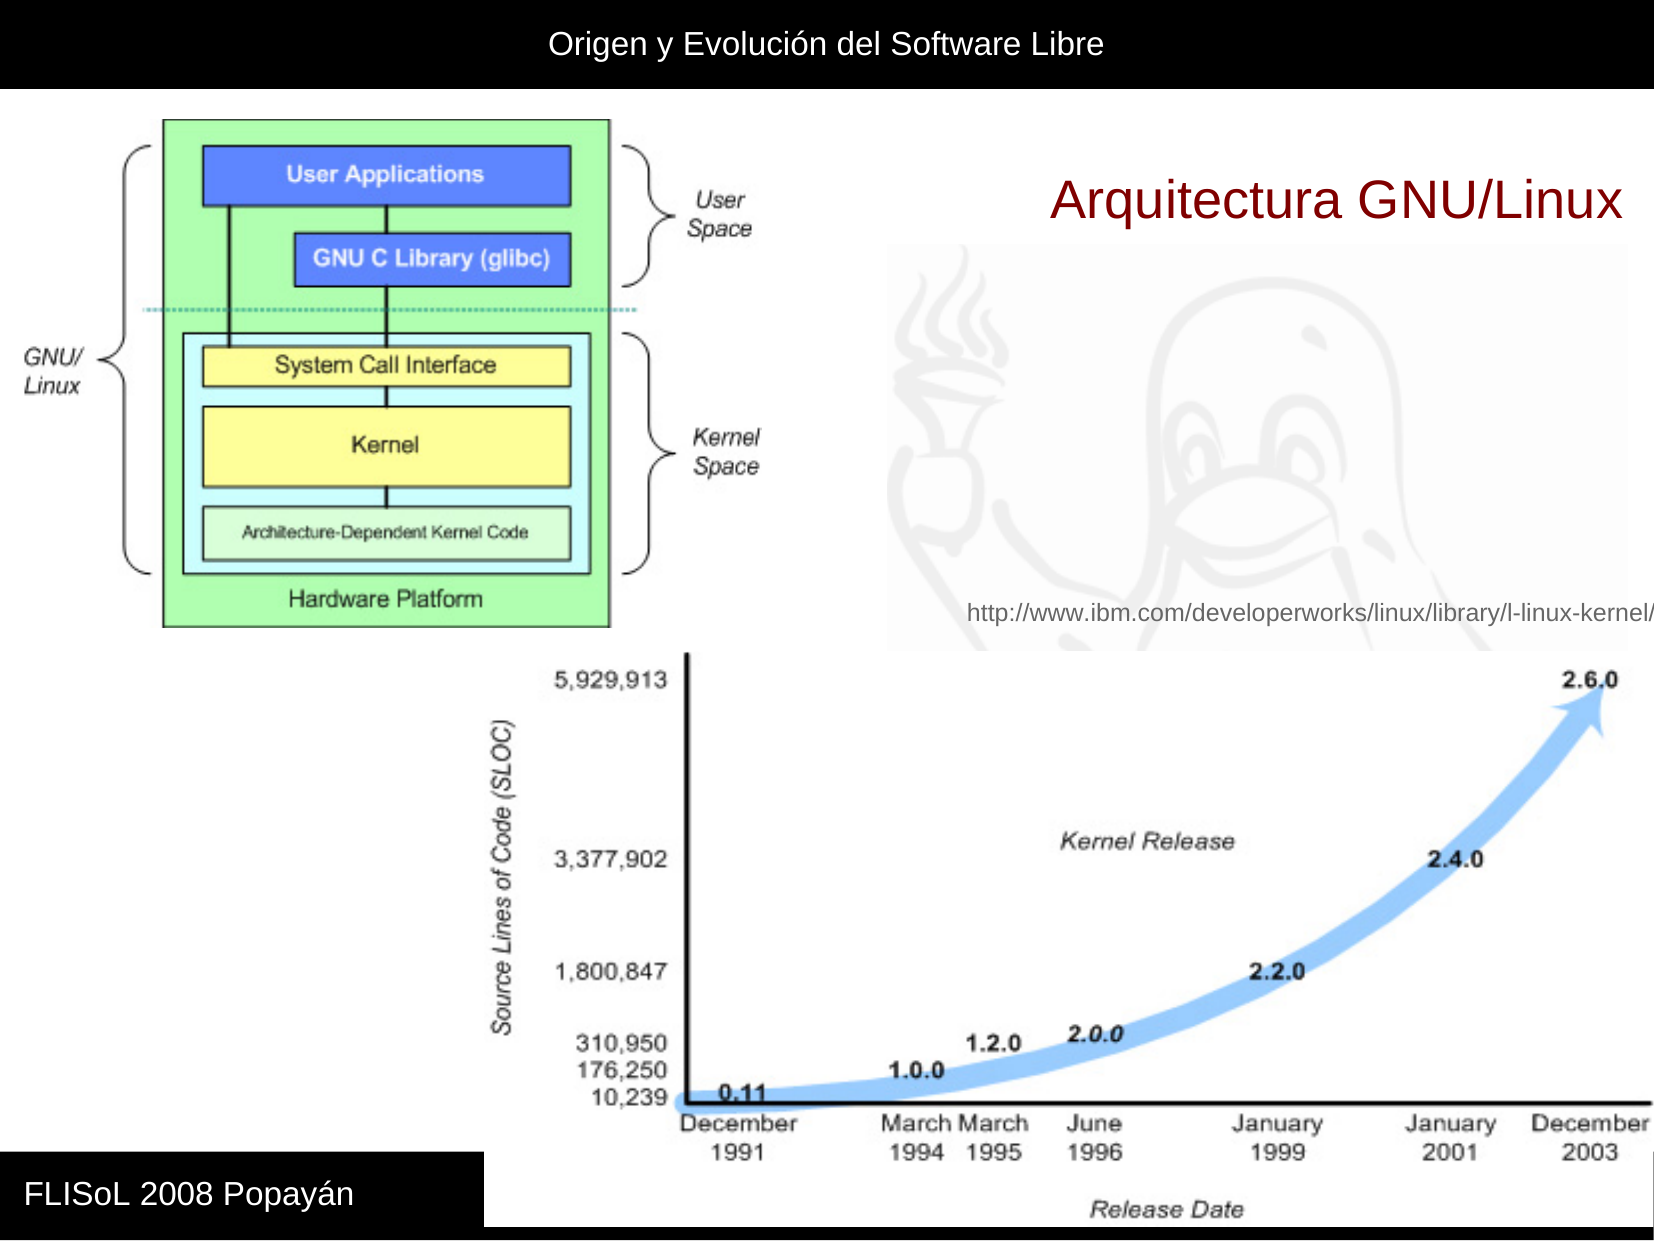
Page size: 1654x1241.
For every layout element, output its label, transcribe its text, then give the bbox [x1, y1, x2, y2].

title Arquitectura GNU/Linux [762, 147, 1625, 252]
picture [484, 244, 1654, 1227]
text_box http://www.ibm.com/developerworks/linux/library/l-linux-kernel/ [966, 598, 1646, 636]
picture [23, 119, 762, 628]
